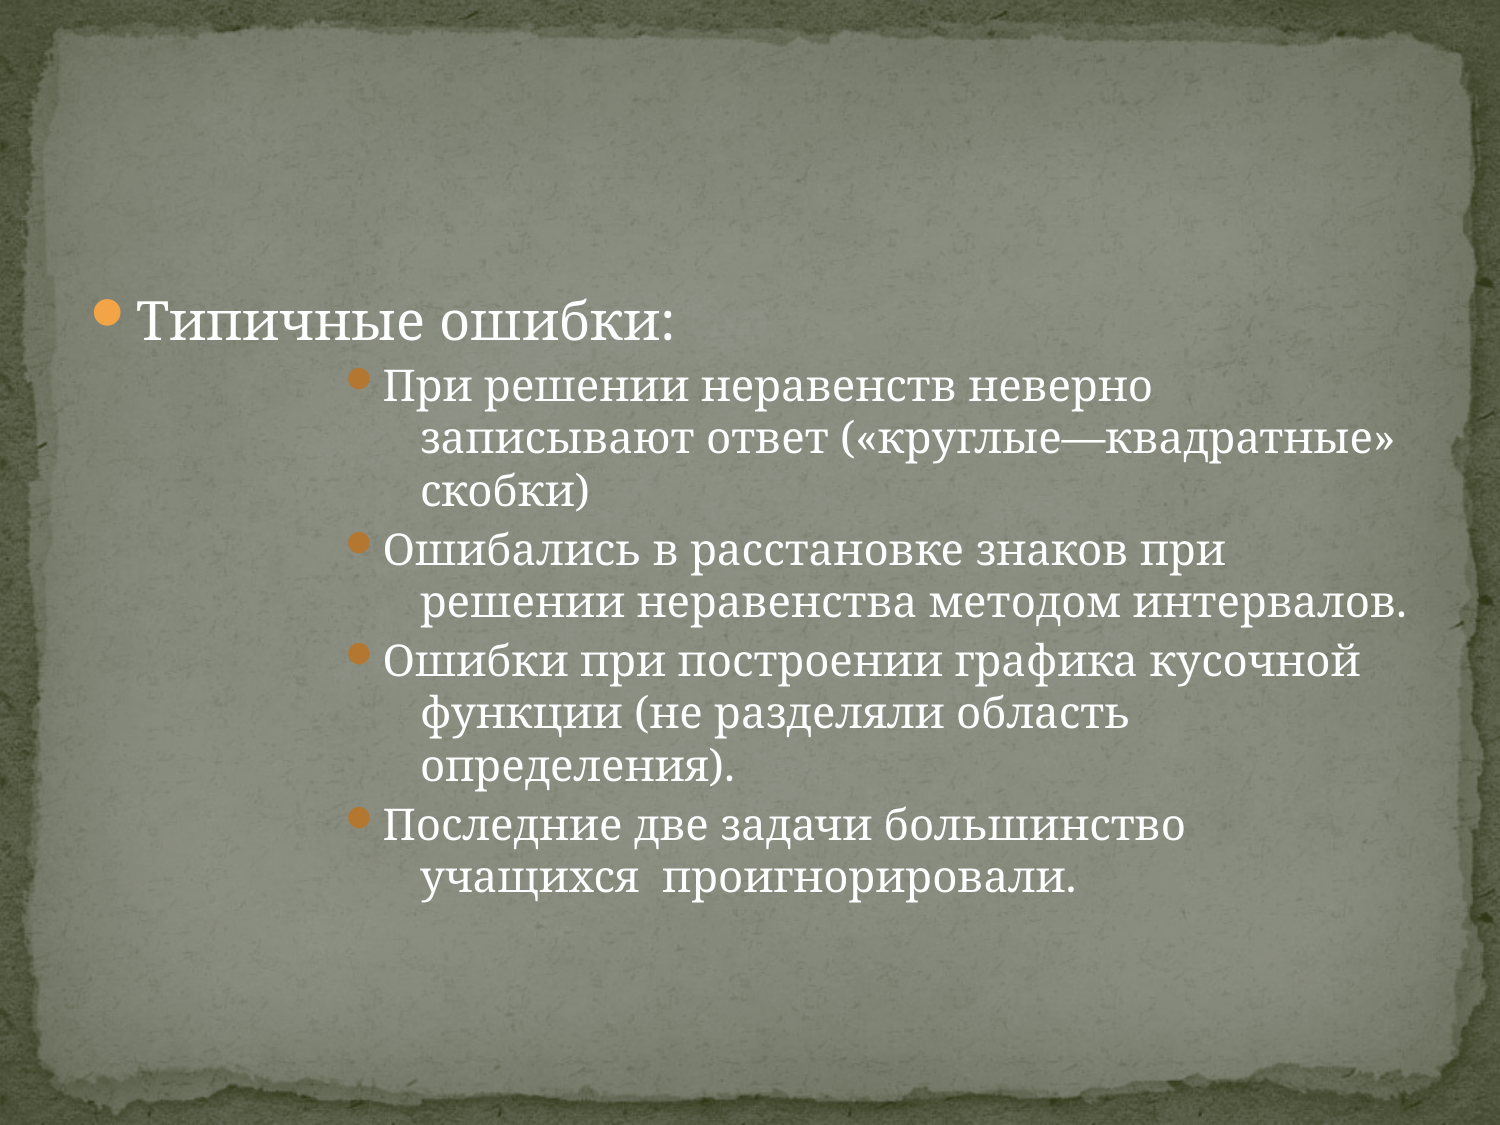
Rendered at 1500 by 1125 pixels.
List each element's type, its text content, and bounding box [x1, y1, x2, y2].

list Типичные ошибки: При решении неравенств неверно записывают ответ («круглые—квадратные» скобки) Ошибались в расстановке знаков при решении неравенства методом интервалов. Ошибки при построении графика кусочной функции (не разделяли область определения). Последние две задачи большинство учащихся проигнорировали. [75, 278, 1426, 1000]
picture [0, 0, 1500, 1125]
